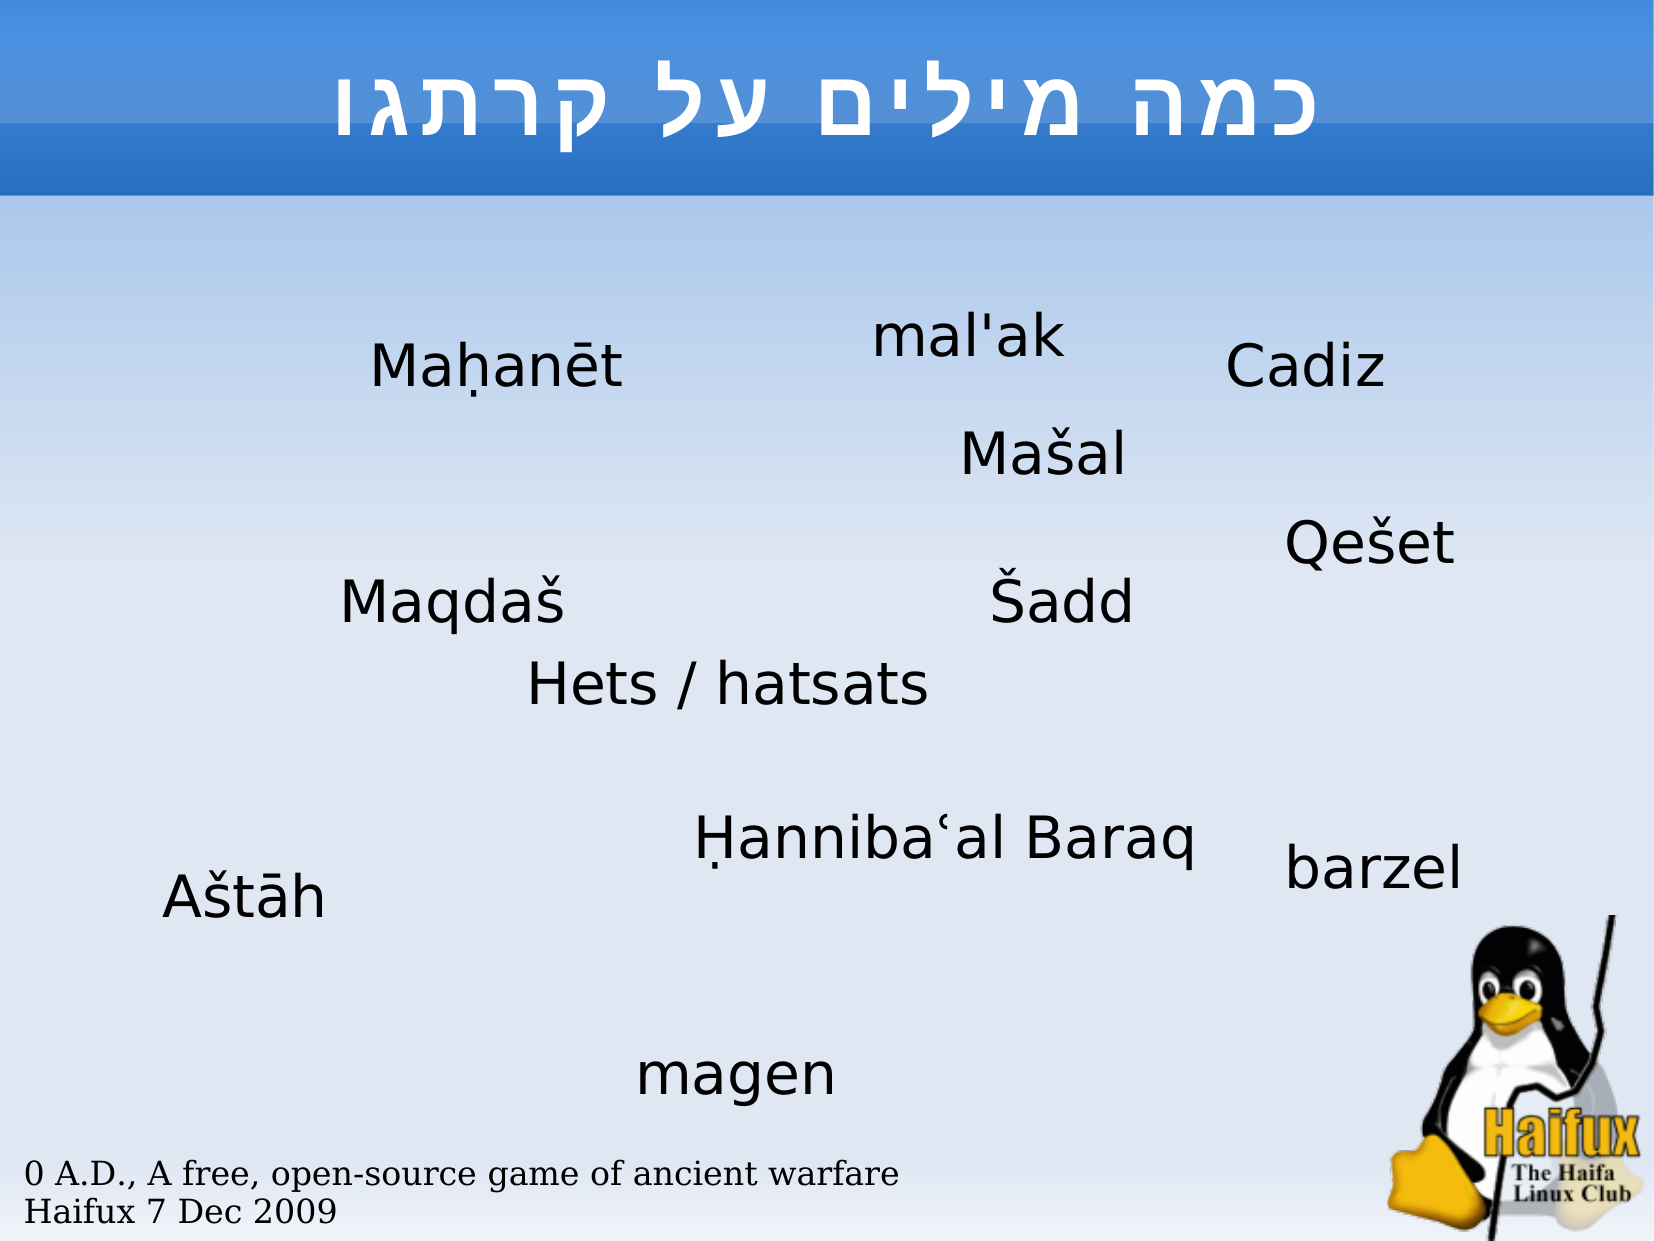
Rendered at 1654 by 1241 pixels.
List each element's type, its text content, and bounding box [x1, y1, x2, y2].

text_box barzel [1269, 826, 1498, 910]
text_box Maḥanēt [354, 324, 631, 408]
text_box Mašal [944, 413, 1143, 496]
text_box Hets / hatsats [442, 643, 945, 726]
text_box Ḥannibaʿal Baraq [679, 797, 1206, 880]
text_box magen [620, 1033, 871, 1117]
text_box Maqdaš [324, 561, 581, 644]
title כמה מילים על קרתגו [29, 29, 1625, 178]
picture [0, 0, 1654, 1241]
text_box Qešet [1269, 501, 1470, 585]
text_box mal'ak [856, 295, 1081, 378]
text_box Aštāh [147, 856, 359, 939]
text_box Cadiz [1210, 324, 1401, 408]
text_box Šadd [974, 561, 1151, 644]
